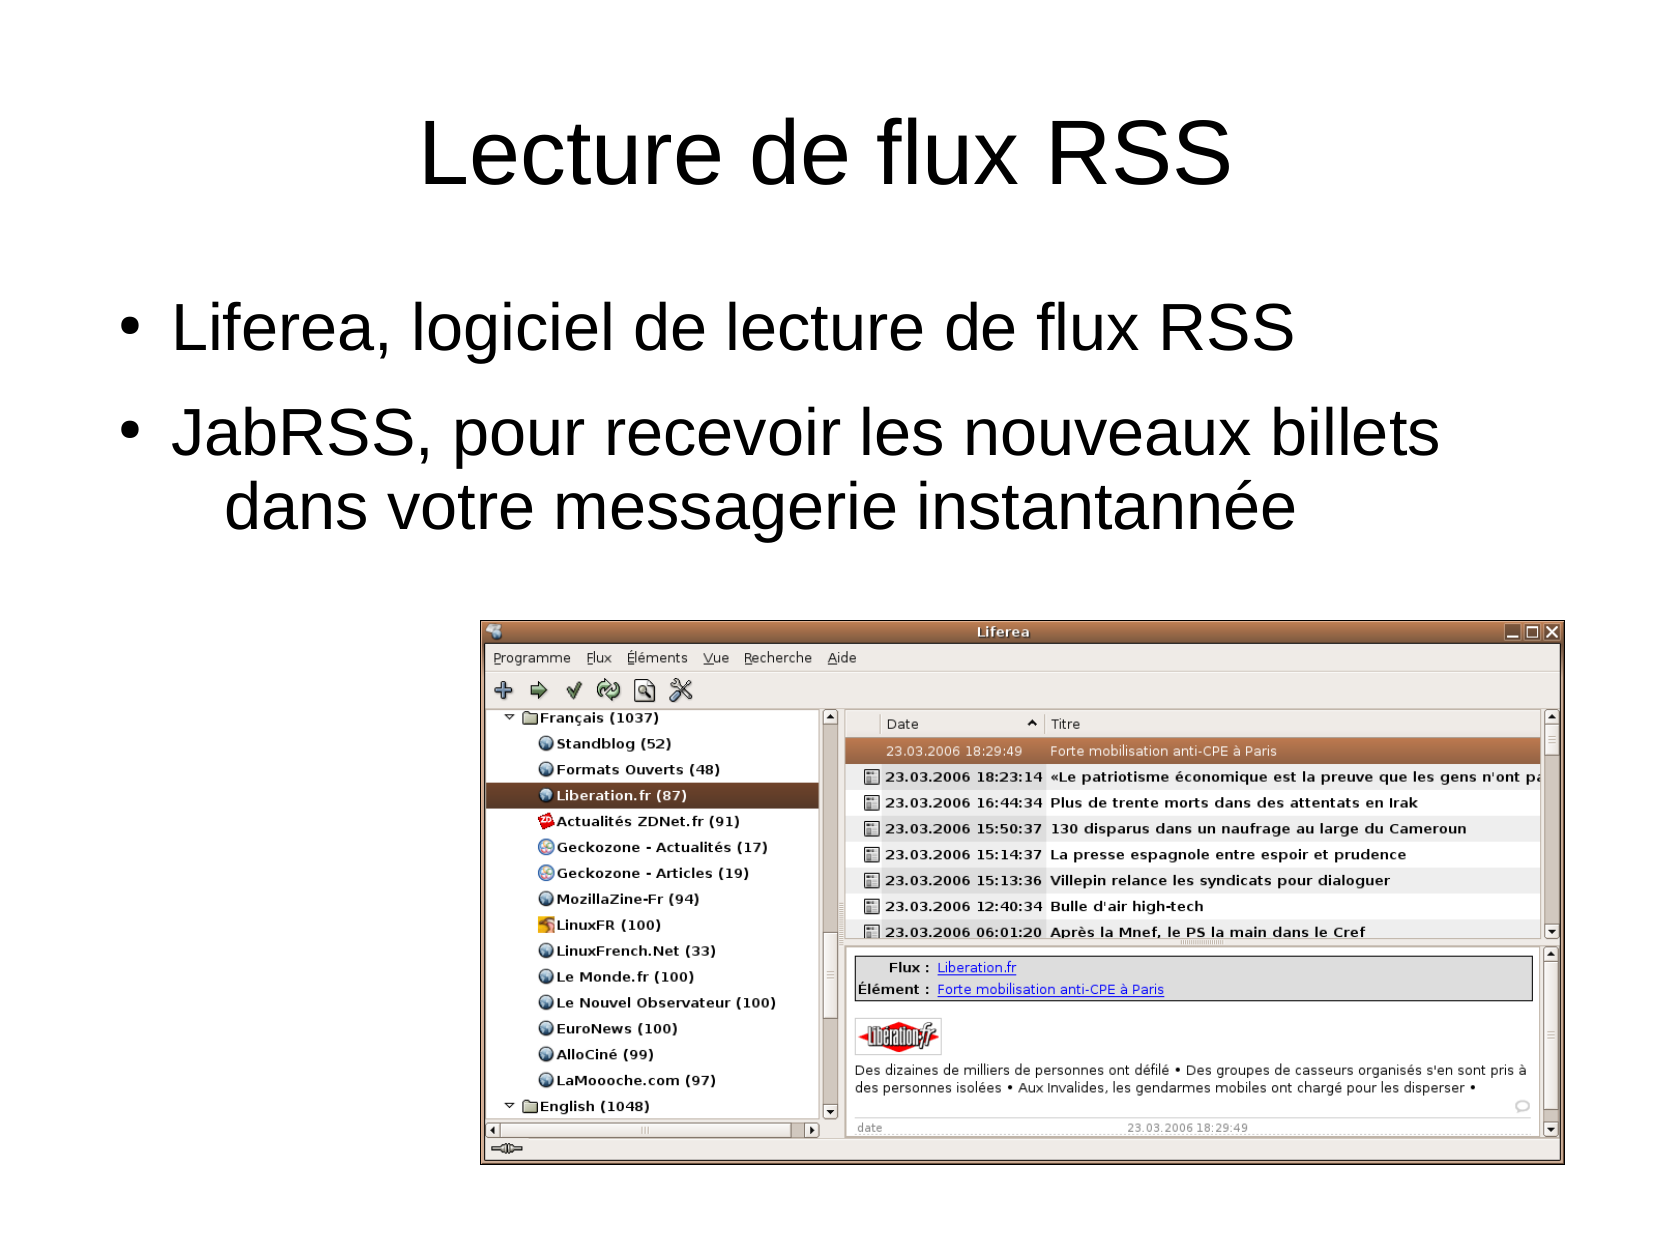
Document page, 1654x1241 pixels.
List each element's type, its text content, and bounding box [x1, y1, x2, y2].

title Lecture de flux RSS [82, 49, 1571, 257]
list Liferea, logiciel de lecture de flux RSS JabRSS, pour recevoir les nouveaux billets dans votre messagerie instantannée [82, 290, 1571, 1109]
picture [480, 1109, 1565, 1165]
